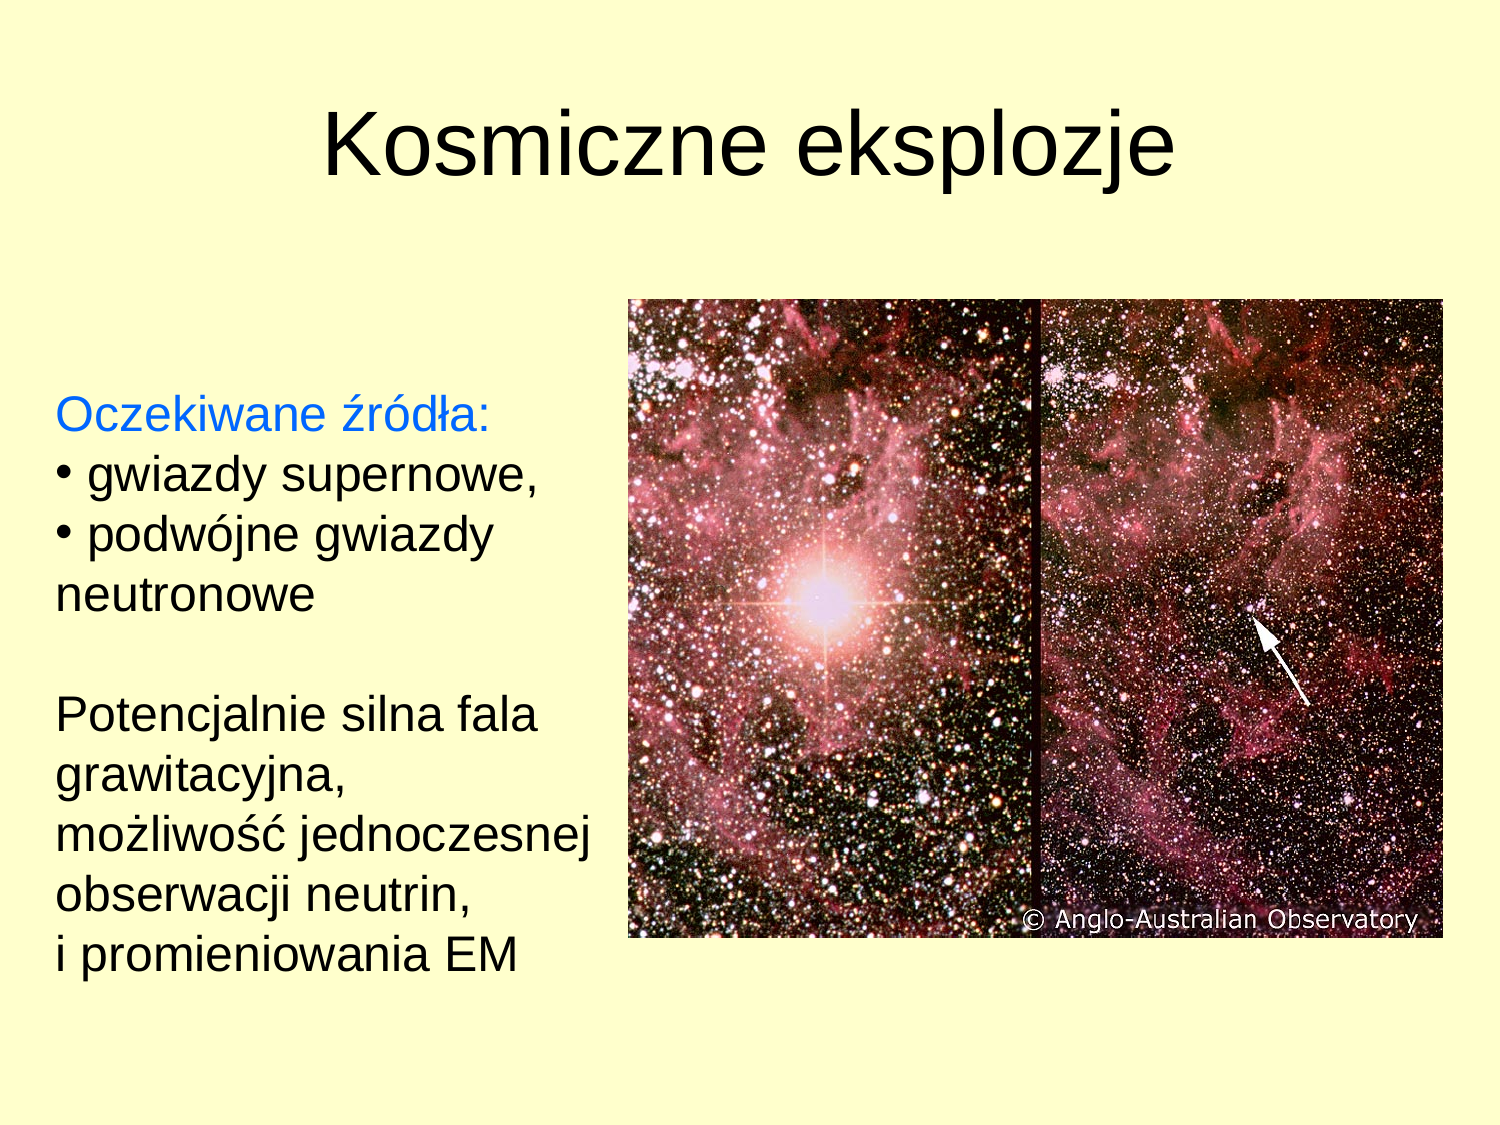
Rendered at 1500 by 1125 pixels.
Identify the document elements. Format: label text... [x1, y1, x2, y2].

title Kosmiczne eksplozje [75, 45, 1426, 233]
text_box Oczekiwane źródła: gwiazdy supernowe, podwójne gwiazdy neutronowe Potencjalnie silna fala grawitacyjna, możliwość jednoczesnej obserwacji neutrin, i promieniowania EM [41, 373, 621, 1049]
picture [628, 299, 1443, 938]
